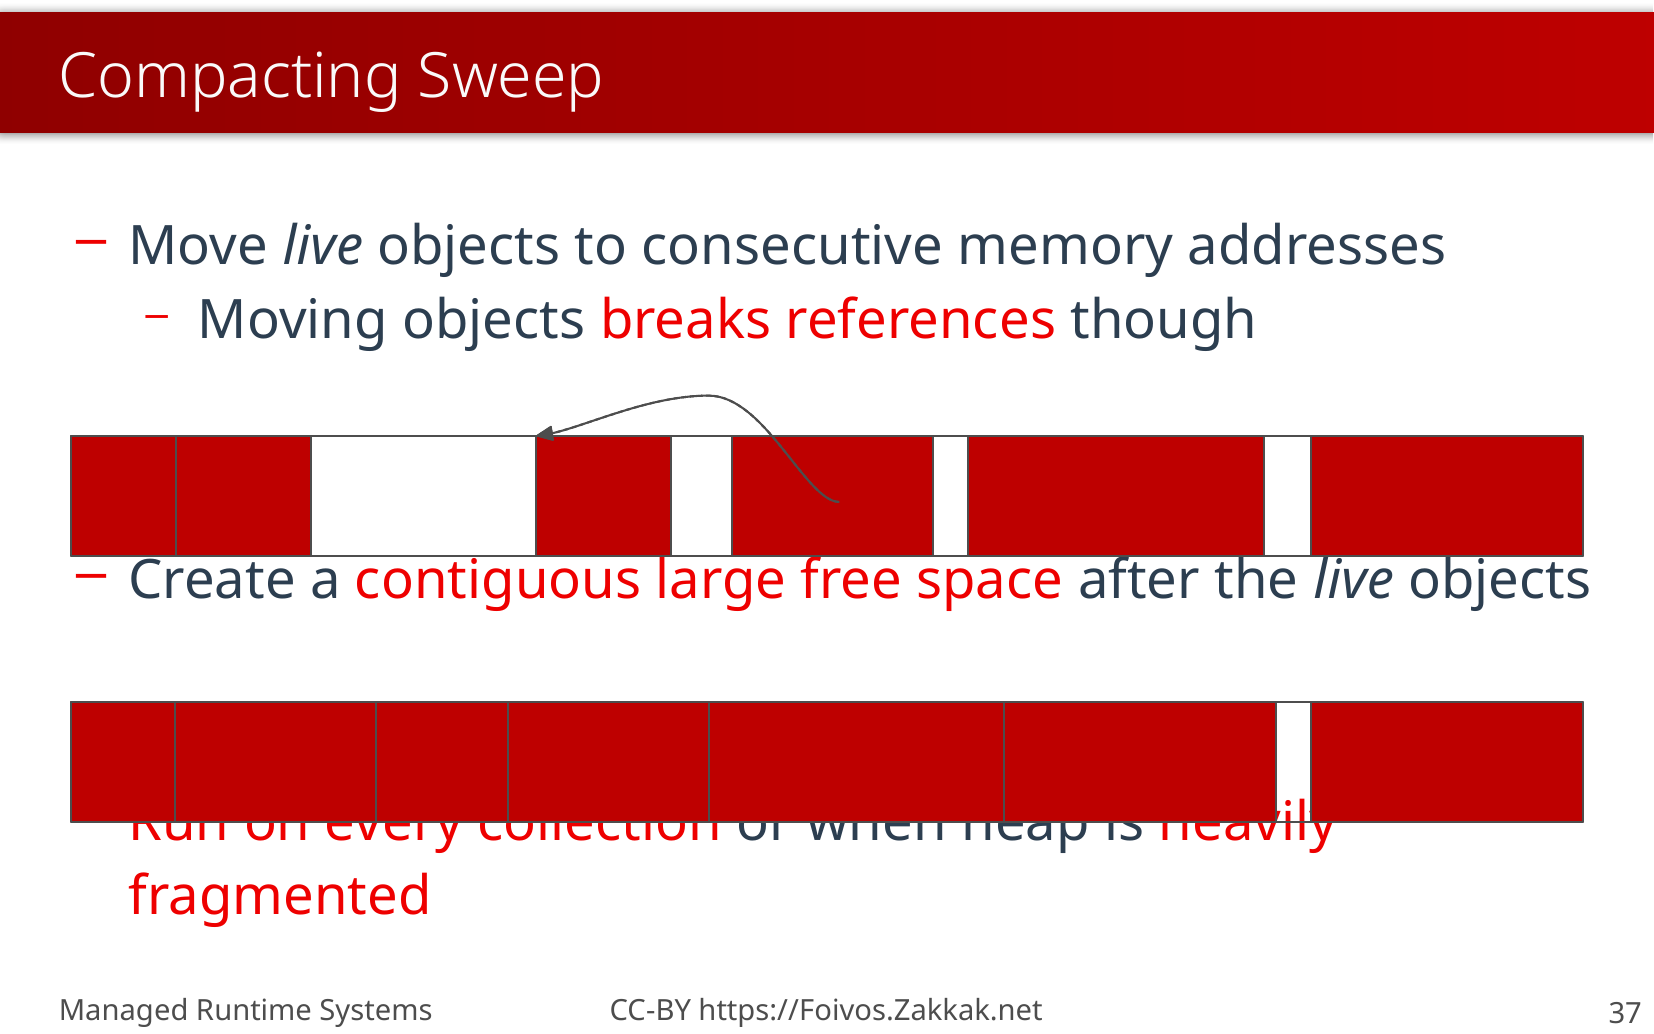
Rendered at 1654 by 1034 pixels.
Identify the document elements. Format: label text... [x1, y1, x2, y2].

title Compacting Sweep [58, 7, 1329, 139]
text_box [1310, 701, 1583, 822]
text_box [968, 435, 1264, 556]
text_box [70, 701, 1276, 822]
text_box [70, 435, 312, 556]
text_box [536, 435, 672, 556]
list Move live objects to consecutive memory addresses Moving objects breaks references though Create a contiguous large free space after the live objects Run on every collection or when heap is heavily fragmented [58, 177, 1594, 960]
text_box [1310, 435, 1583, 556]
text_box [732, 435, 934, 556]
